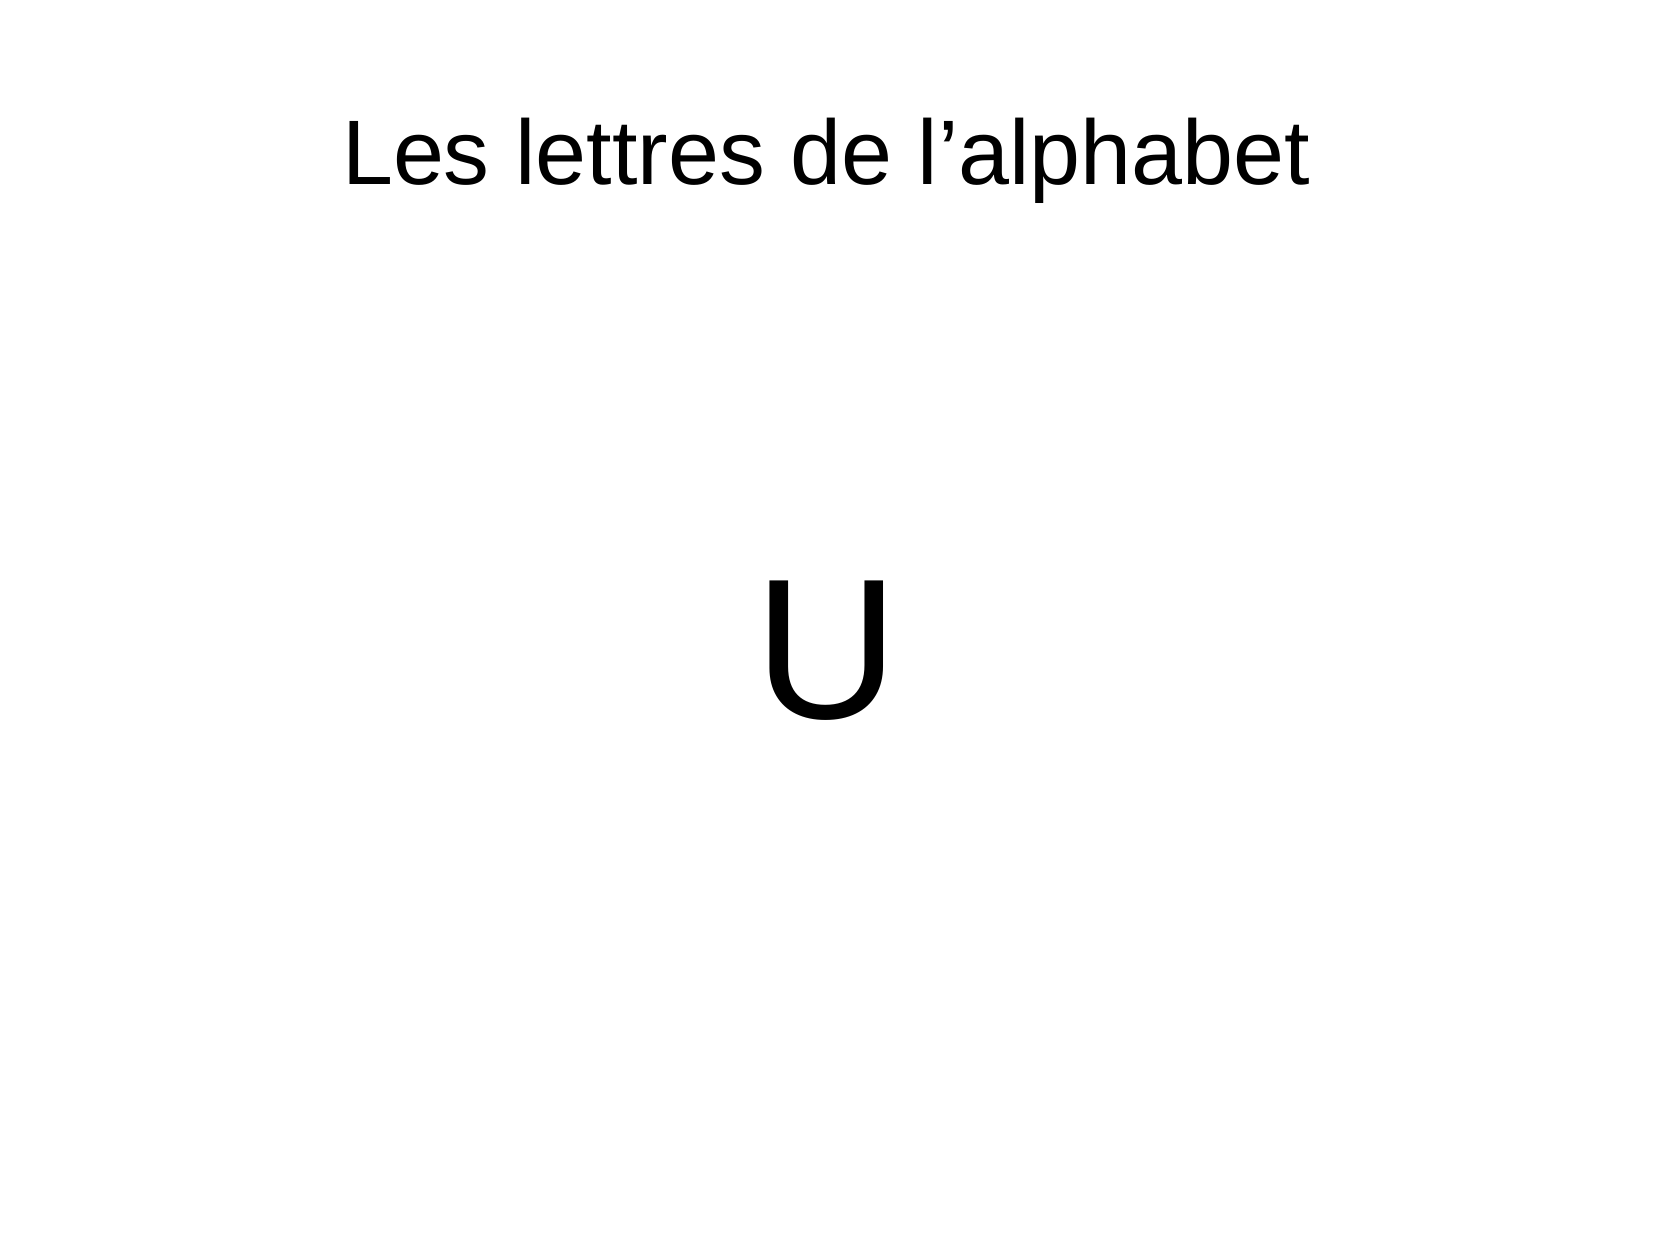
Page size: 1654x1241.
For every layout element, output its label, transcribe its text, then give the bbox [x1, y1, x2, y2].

title Les lettres de l’alphabet [82, 49, 1571, 257]
subtitle U [82, 290, 1571, 1010]
